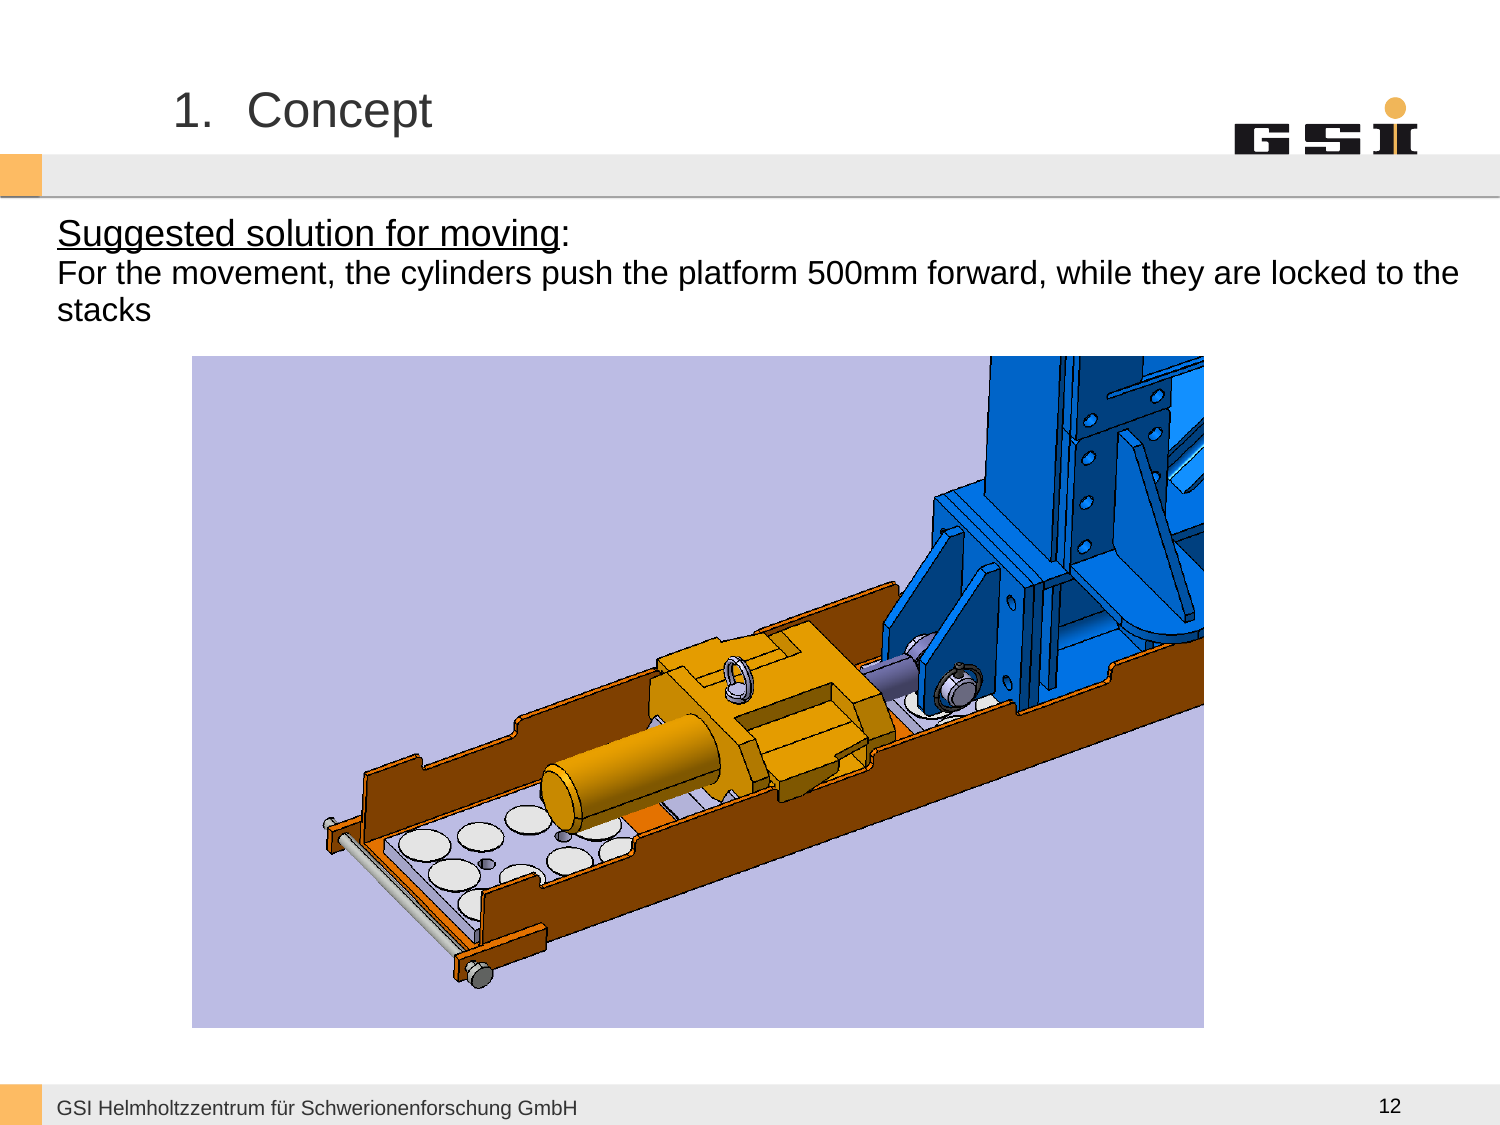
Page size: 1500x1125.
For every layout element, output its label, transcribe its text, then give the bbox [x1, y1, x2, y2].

title 1. Concept [137, 45, 1054, 175]
text_box Suggested solution for moving: For the movement, the cylinders push the platform 500mm forward, while they are locked to the stacks [42, 204, 1500, 430]
picture [1233, 95, 1419, 154]
picture [192, 356, 1204, 1028]
